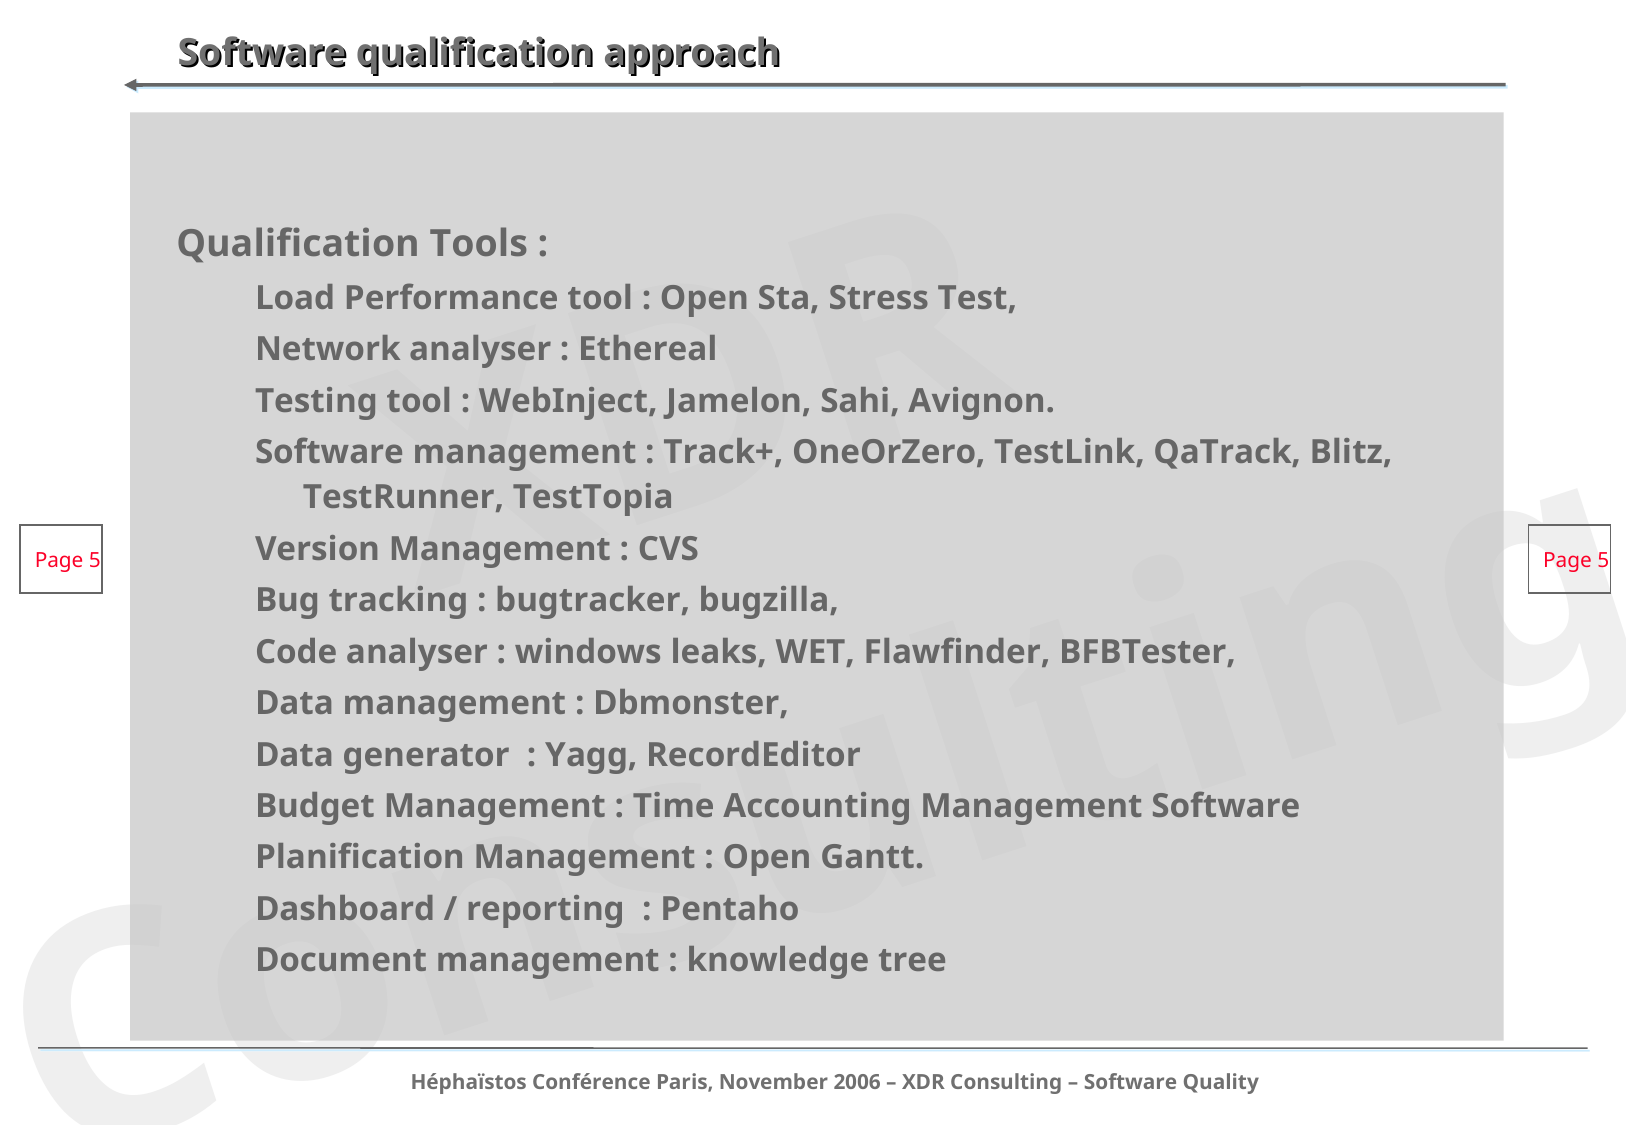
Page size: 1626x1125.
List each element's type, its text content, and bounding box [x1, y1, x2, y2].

title Software qualification approach [165, 16, 1547, 86]
list Qualification Tools : Load Performance tool : Open Sta, Stress Test, Network analyser : Ethereal Testing tool : WebInject, Jamelon, Sahi, Avignon. Software management : Track+, OneOrZero, TestLink, QaTrack, Blitz, TestRunner, TestTopia Version Management : CVS Bug tracking : bugtracker, bugzilla, Code analyser : windows leaks, WET, Flawfinder, BFBTester, Data management : Dbmonster, Data generator : Yagg, RecordEditor Budget Management : Time Accounting Management Software Planification Management : Open Gantt. Dashboard / reporting : Pentaho Document management : knowledge tree [130, 112, 1504, 948]
